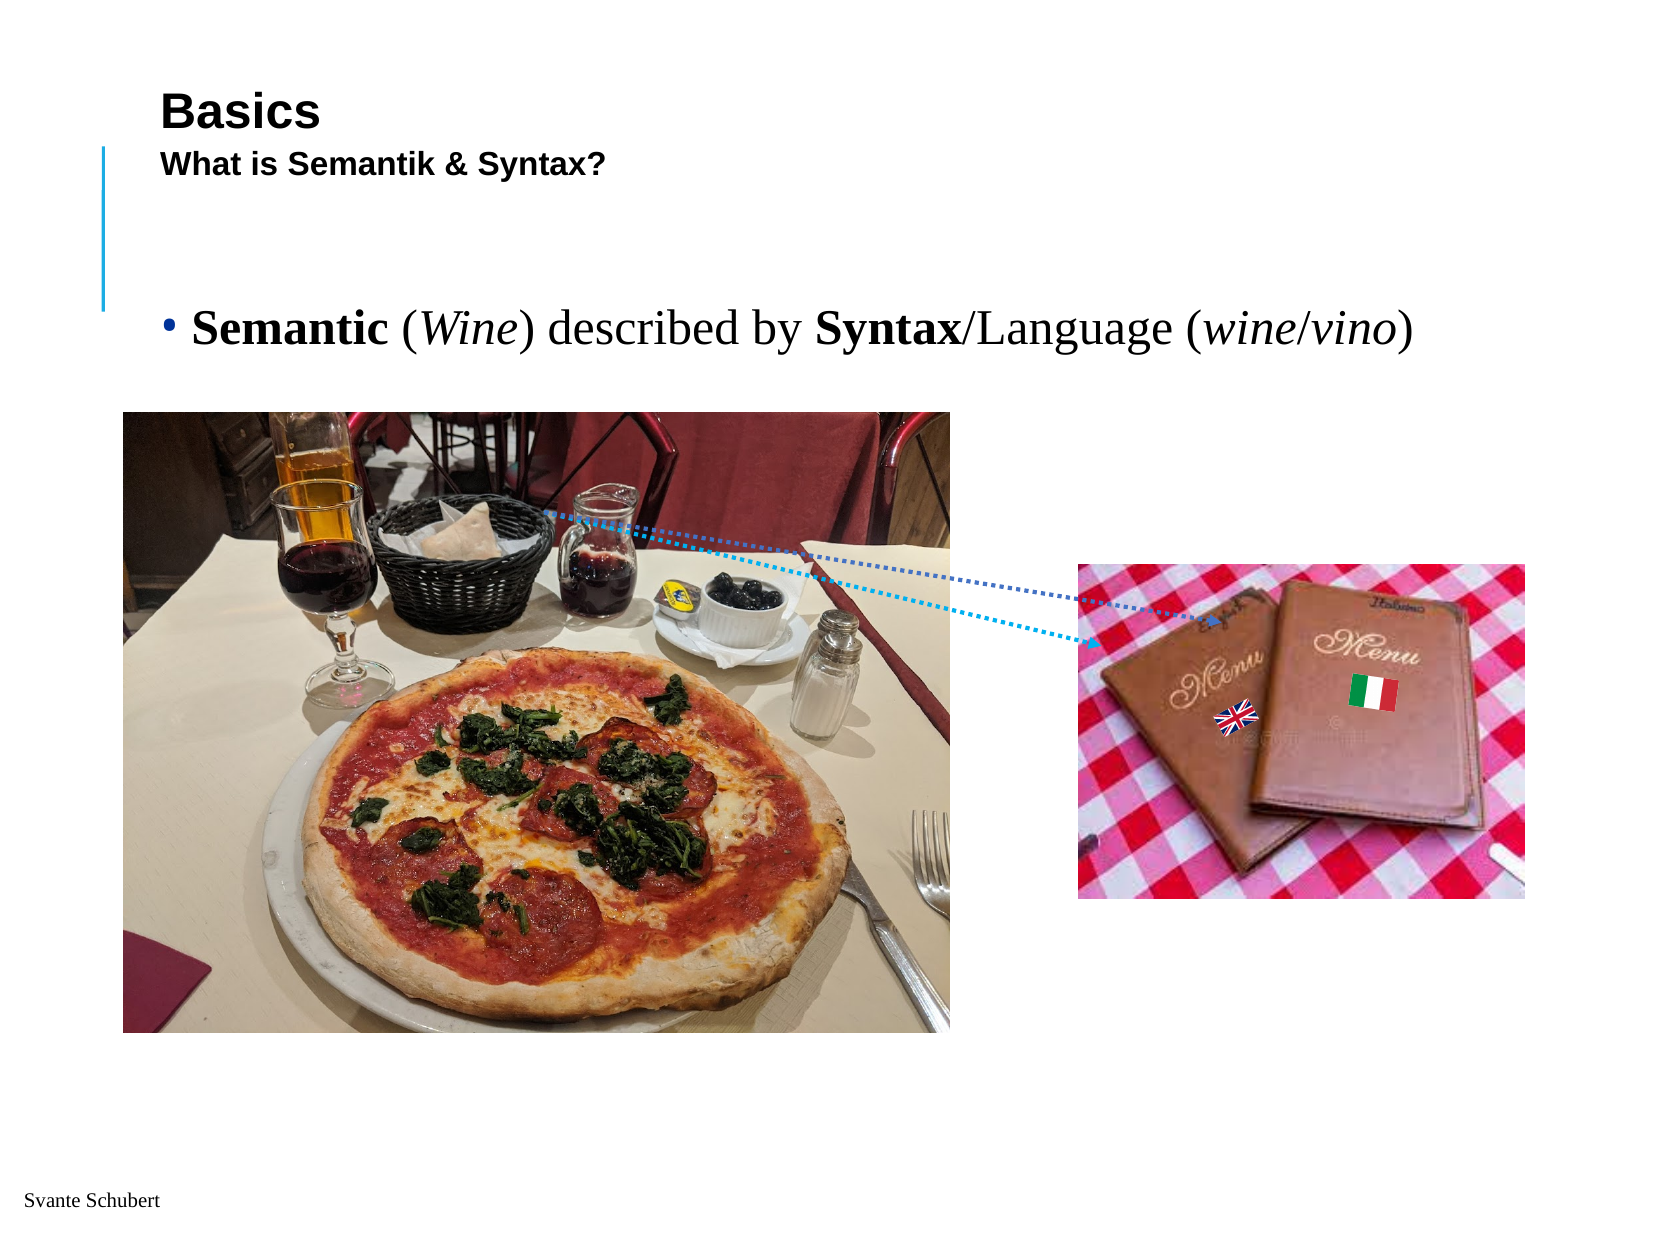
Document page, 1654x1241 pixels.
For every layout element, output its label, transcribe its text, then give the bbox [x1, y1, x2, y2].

text_box Svante Schubert [23, 1186, 588, 1218]
picture [123, 412, 950, 1033]
picture [1078, 564, 1525, 899]
list Semantic (Wine) described by Syntax/Language (wine/vino) [160, 294, 1569, 1114]
title Basics What is Semantik & Syntax? [160, 74, 1530, 242]
